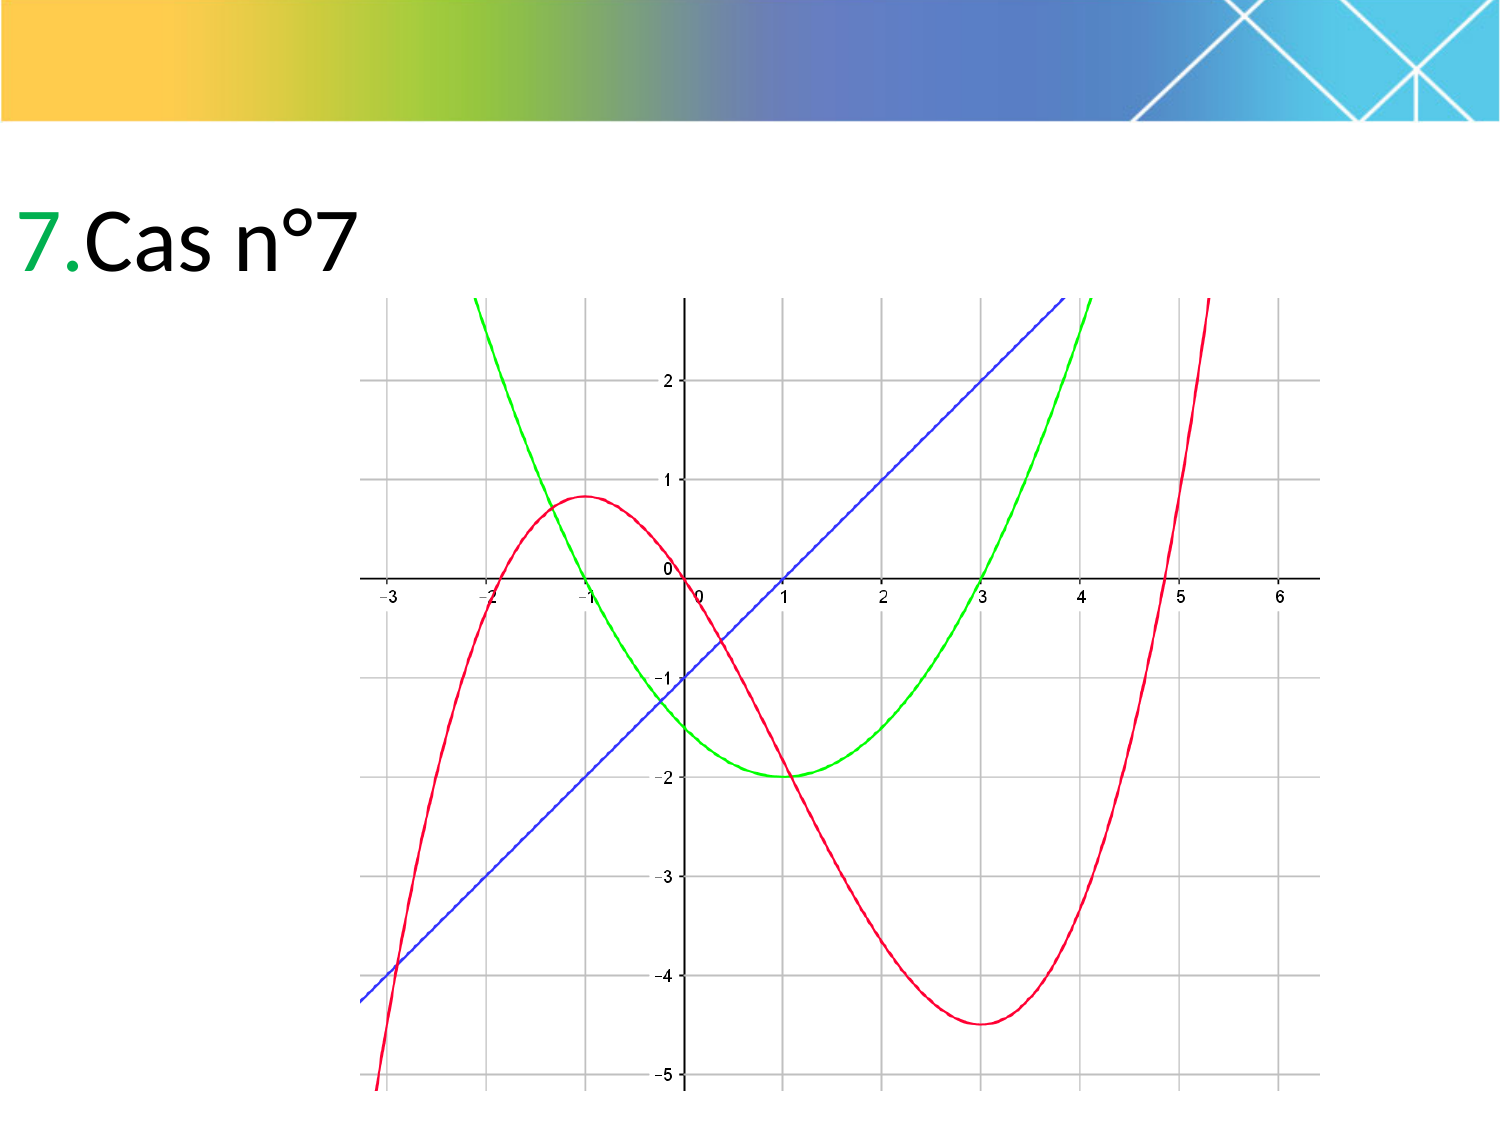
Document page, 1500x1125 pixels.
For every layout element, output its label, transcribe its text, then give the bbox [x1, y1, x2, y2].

picture [360, 298, 1320, 1091]
title Cas n°7 [0, 163, 1500, 305]
